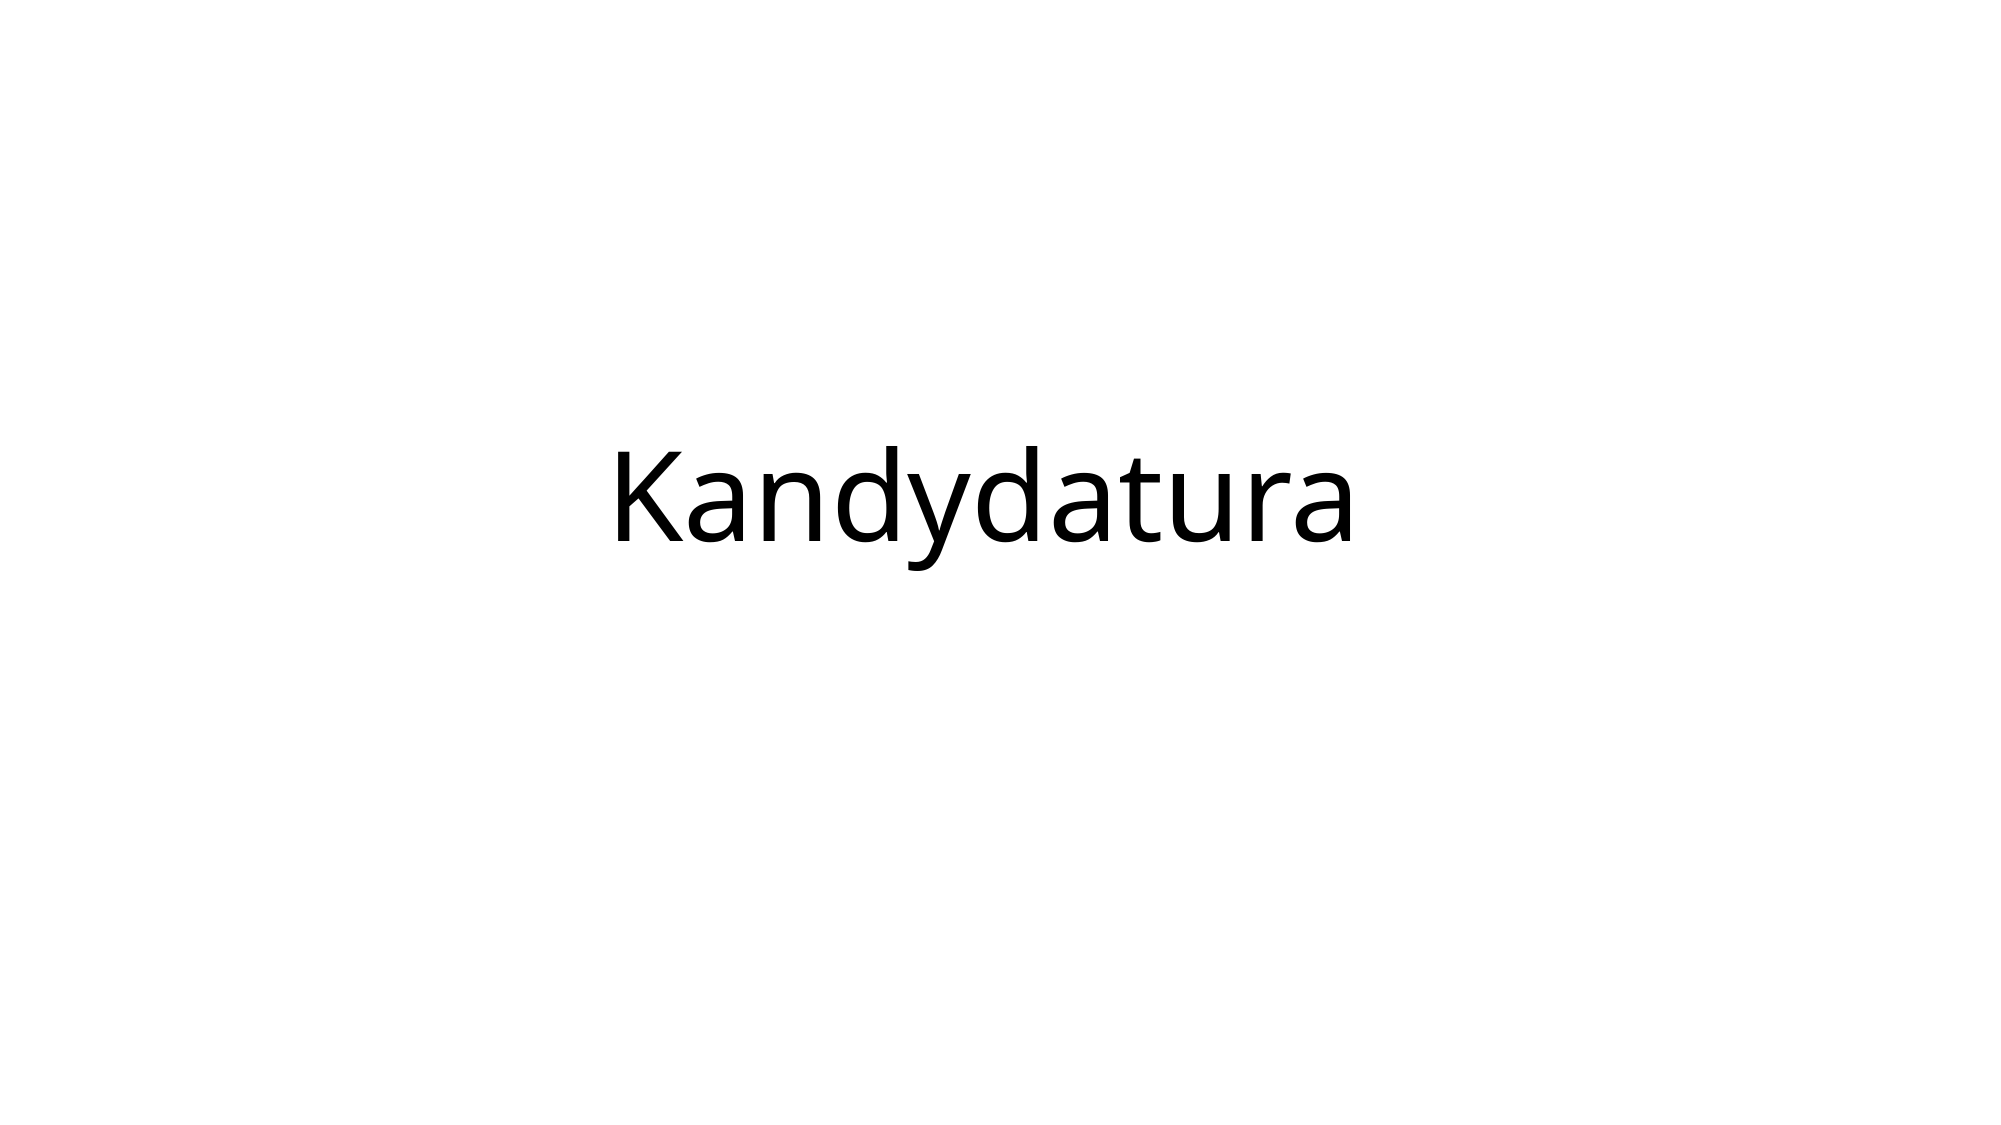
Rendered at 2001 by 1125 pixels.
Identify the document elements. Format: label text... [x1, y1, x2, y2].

title Kandydatura [249, 184, 1750, 576]
